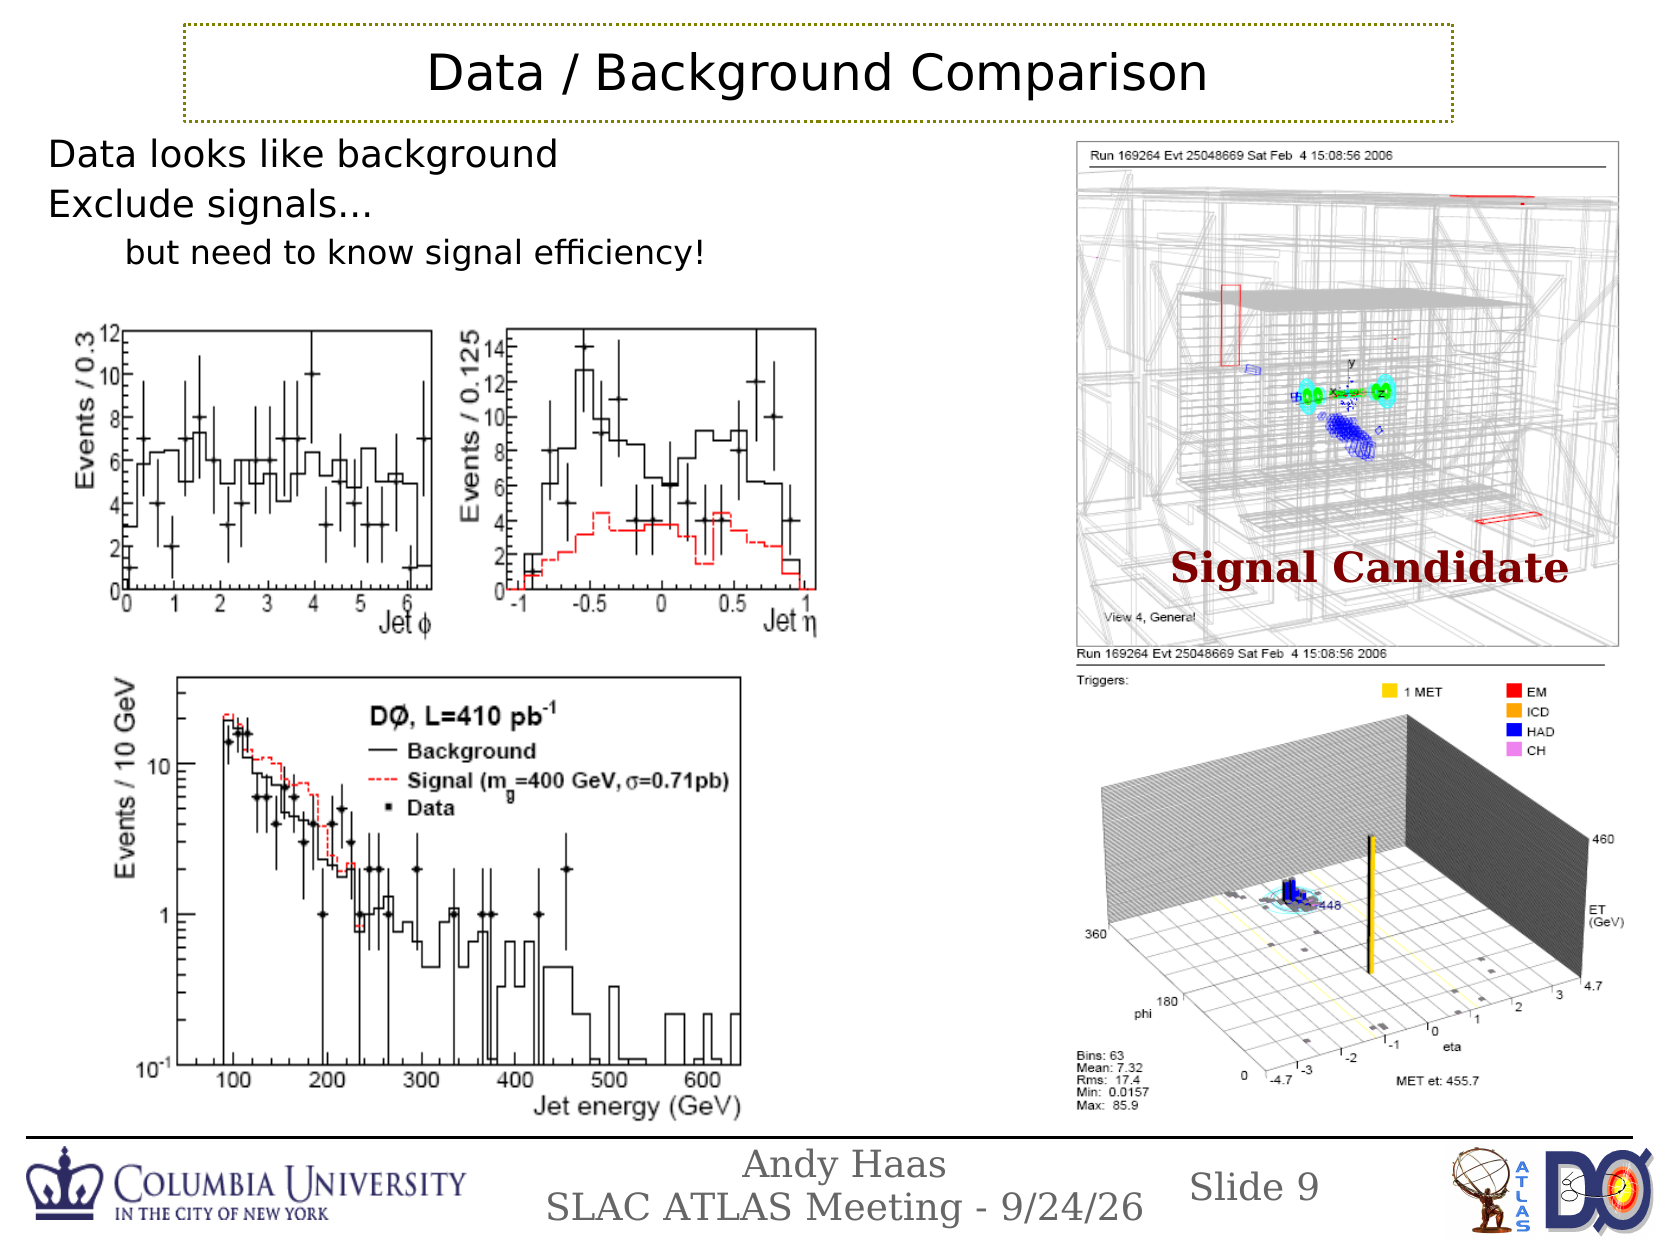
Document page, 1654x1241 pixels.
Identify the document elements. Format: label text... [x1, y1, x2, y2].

picture [1061, 130, 1637, 1124]
picture [55, 303, 836, 1129]
picture [26, 1146, 467, 1220]
picture [1445, 1140, 1537, 1241]
title Data / Background Comparison [184, 24, 1453, 122]
picture [1539, 1146, 1654, 1239]
list Data looks like background Exclude signals... but need to know signal efficiency! [30, 140, 914, 1125]
text_box Signal Candidate [1169, 543, 1571, 593]
